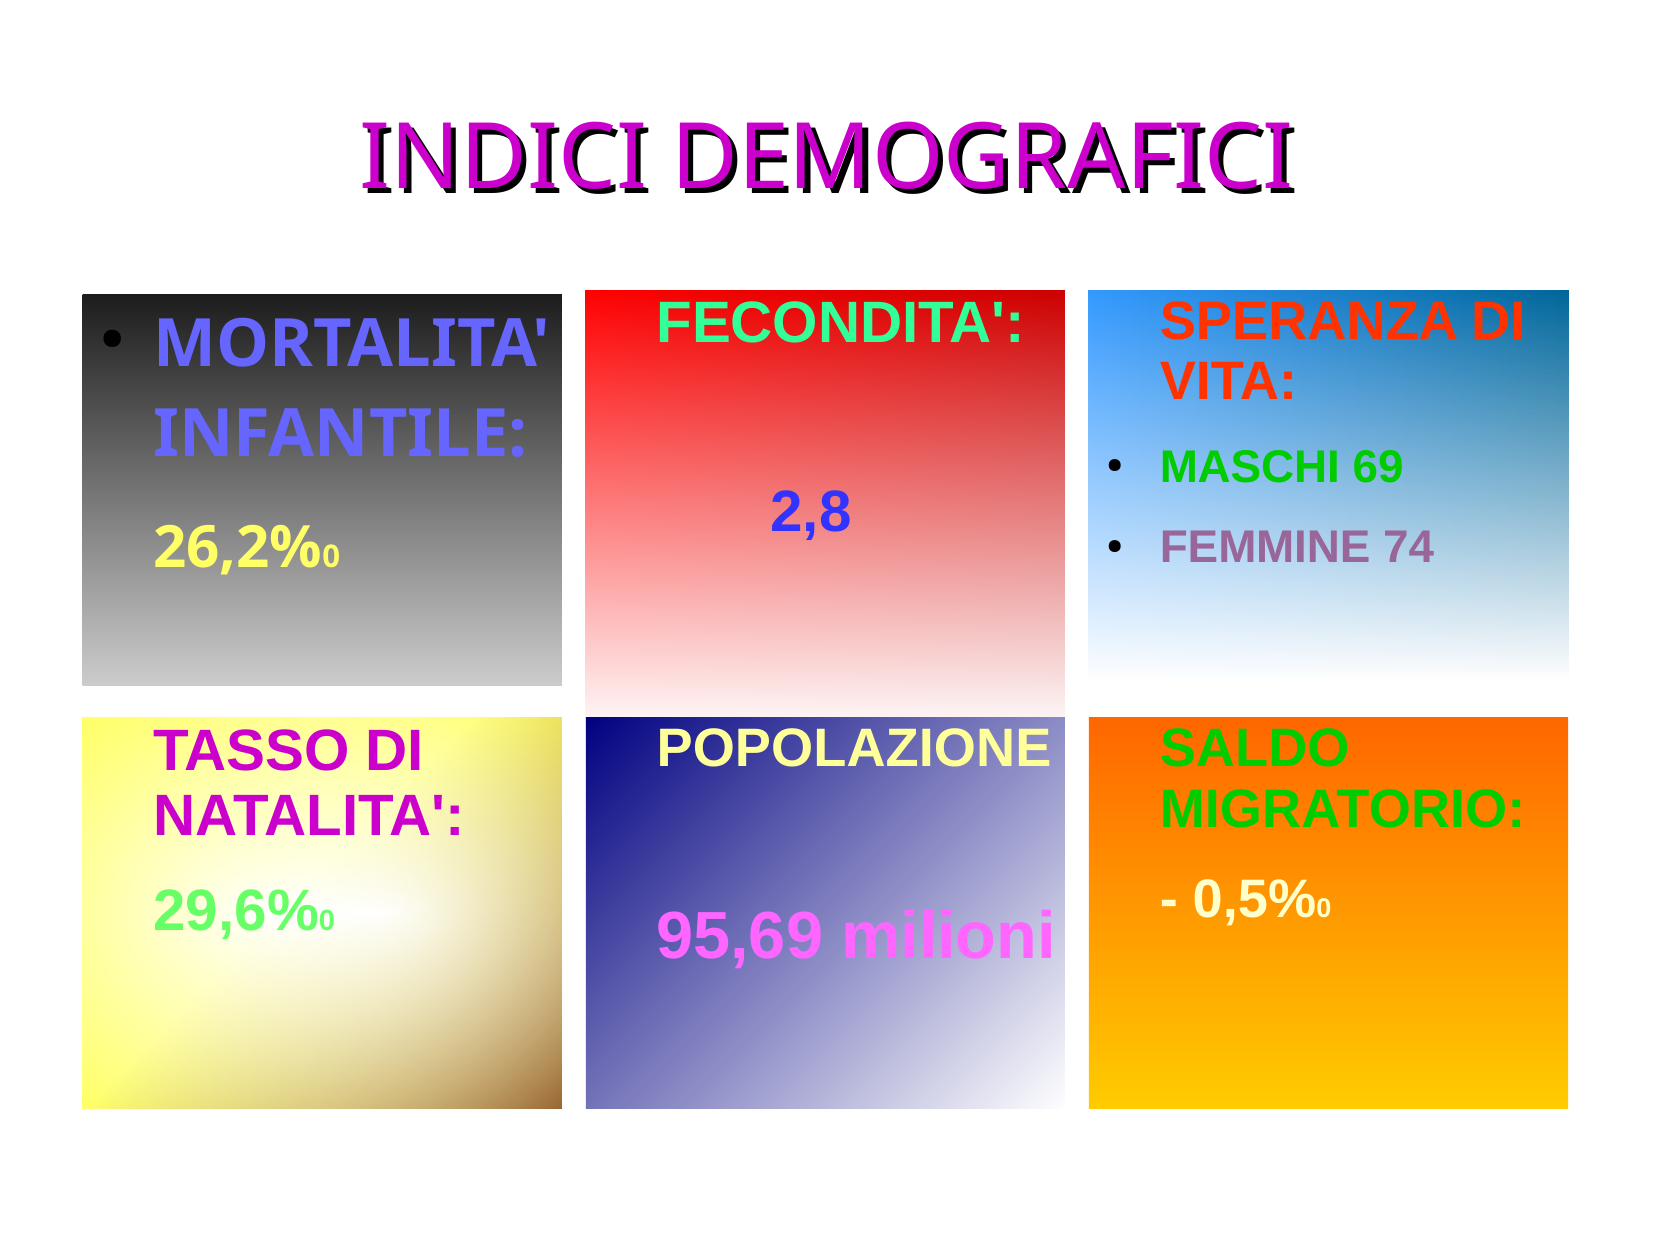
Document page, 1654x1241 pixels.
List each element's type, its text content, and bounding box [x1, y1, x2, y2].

list SPERANZA DI VITA: MASCHI 69 FEMMINE 74 [1088, 290, 1569, 681]
title INDICI DEMOGRAFICI [82, 49, 1571, 257]
list TASSO DI NATALITA': 29,6%0 [82, 717, 562, 1109]
list POPOLAZIONE 95,69 milioni [585, 717, 1065, 1109]
list MORTALITA' INFANTILE: 26,2%0 [82, 294, 562, 686]
list FECONDITA': 2,8 [585, 290, 1065, 717]
list SALDO MIGRATORIO: - 0,5%0 [1088, 717, 1569, 1109]
